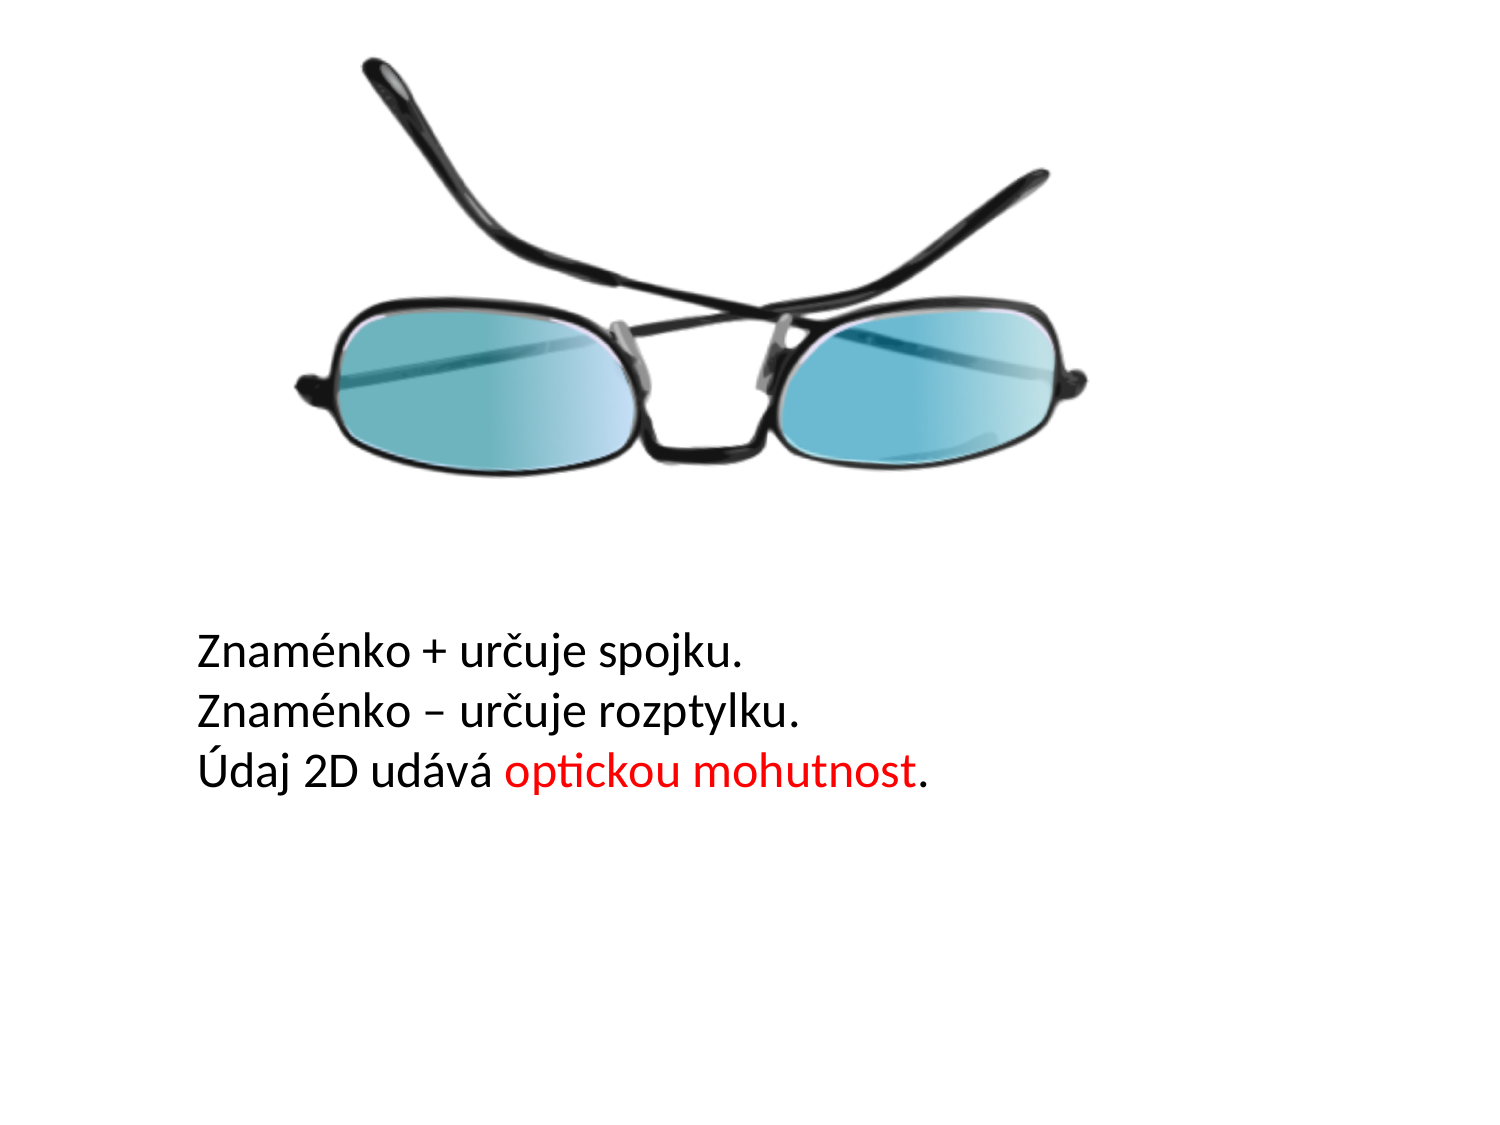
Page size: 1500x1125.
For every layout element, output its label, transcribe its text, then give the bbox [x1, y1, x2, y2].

text_box Znaménko + určuje spojku. Znaménko – určuje rozptylku. Údaj 2D udává optickou mohutnost. [183, 609, 1412, 866]
picture [277, 42, 1131, 532]
